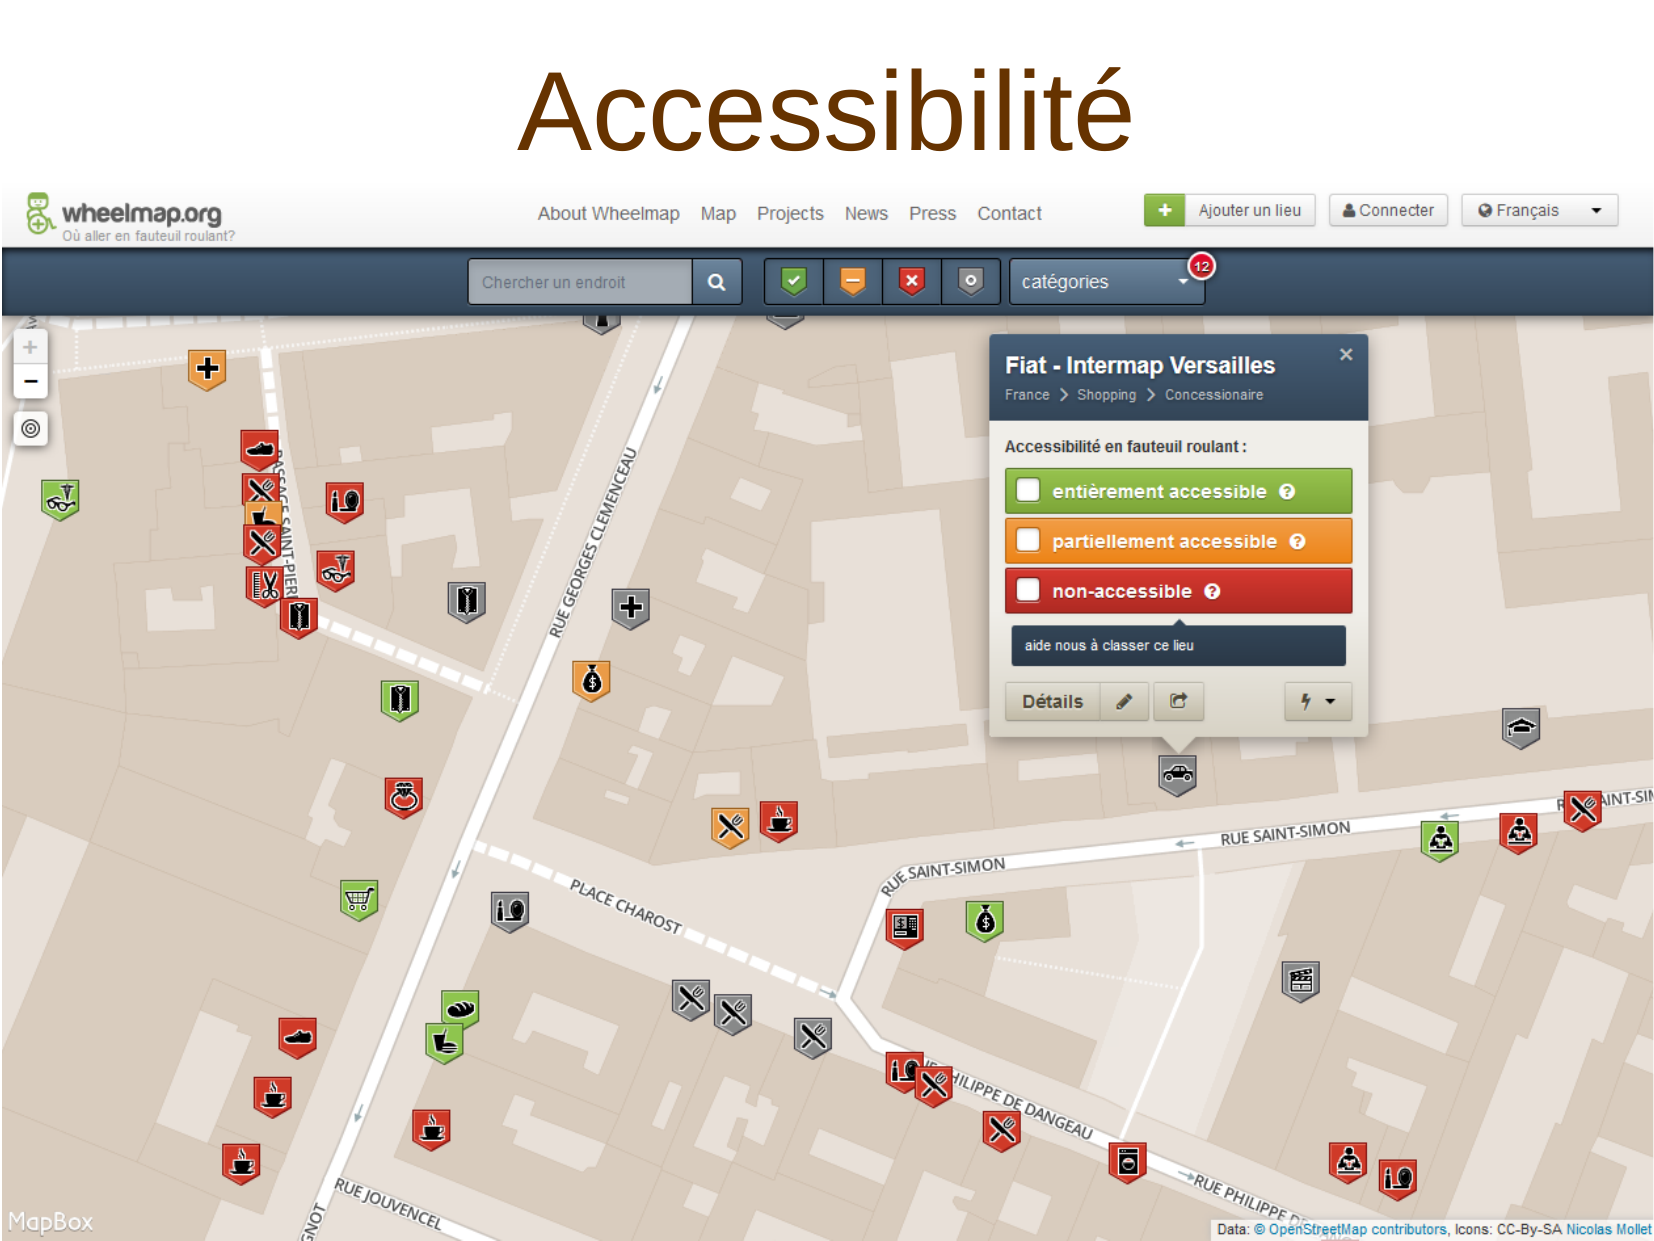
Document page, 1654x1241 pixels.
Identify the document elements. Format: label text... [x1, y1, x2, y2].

title Accessibilité [82, 40, 1571, 182]
picture [2, 182, 1654, 1241]
